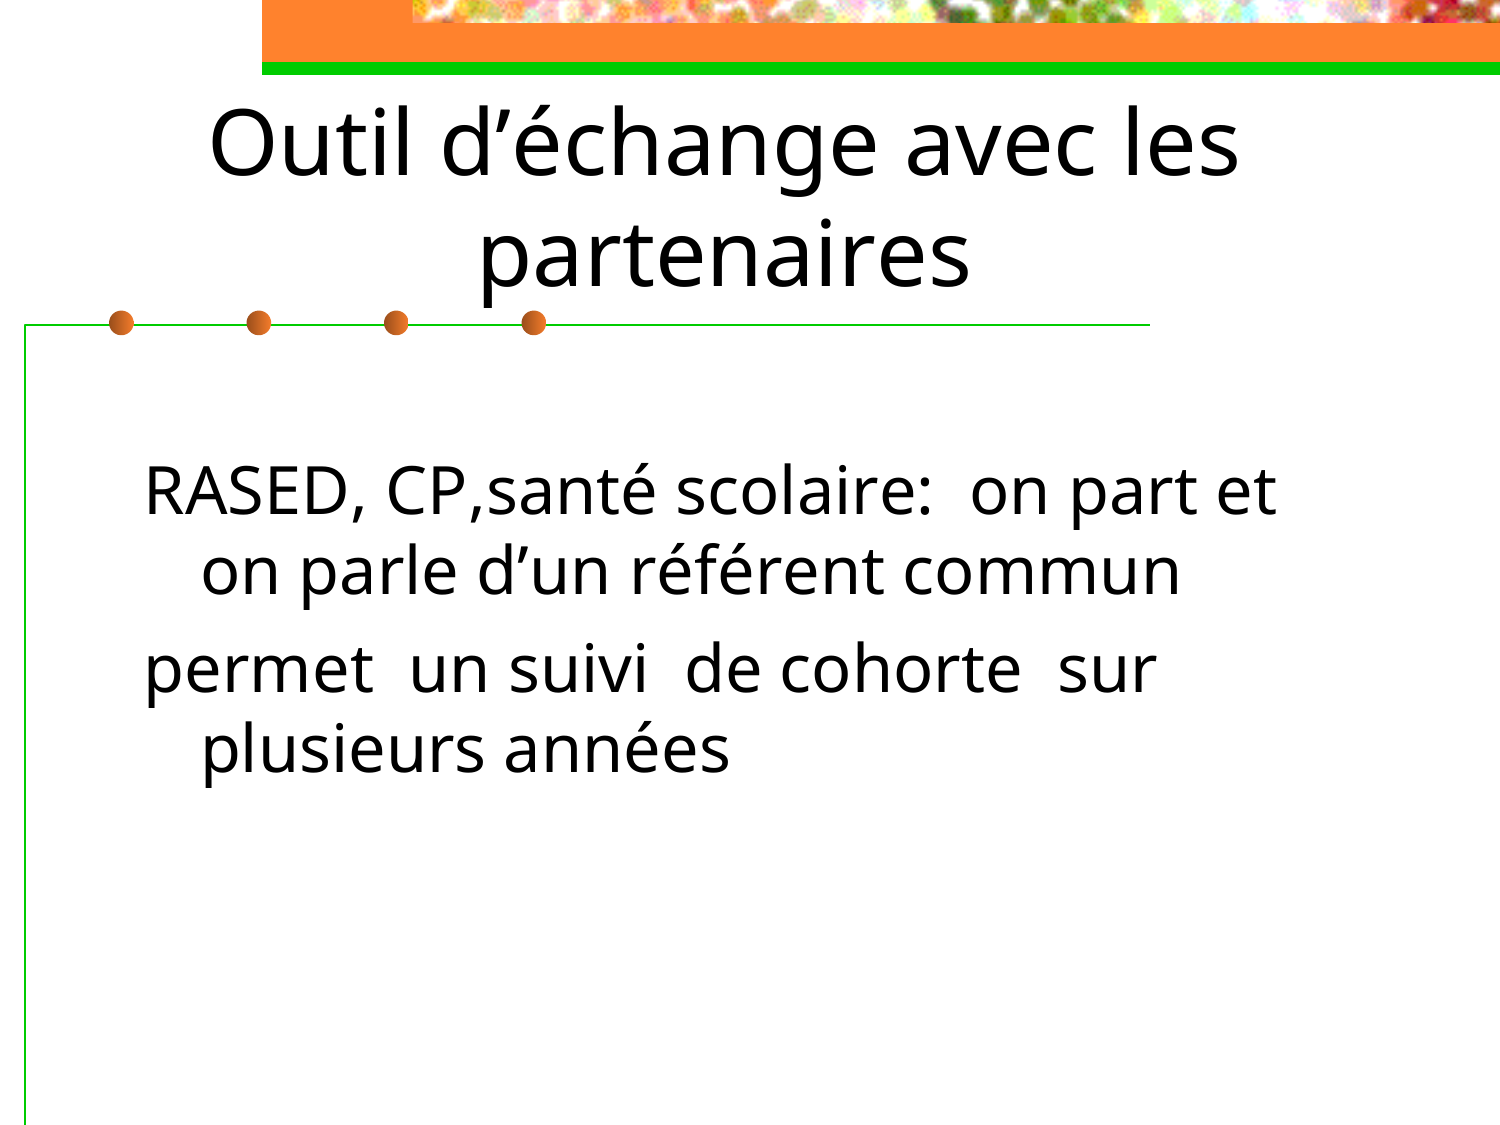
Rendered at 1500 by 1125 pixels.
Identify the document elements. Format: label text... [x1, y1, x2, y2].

picture [412, 0, 1500, 23]
title Outil d’échange avec les partenaires [87, 76, 1362, 312]
list RASED, CP,santé scolaire: on part et on parle d’un référent commun permet un suivi de cohorte sur plusieurs années [87, 350, 1362, 1045]
